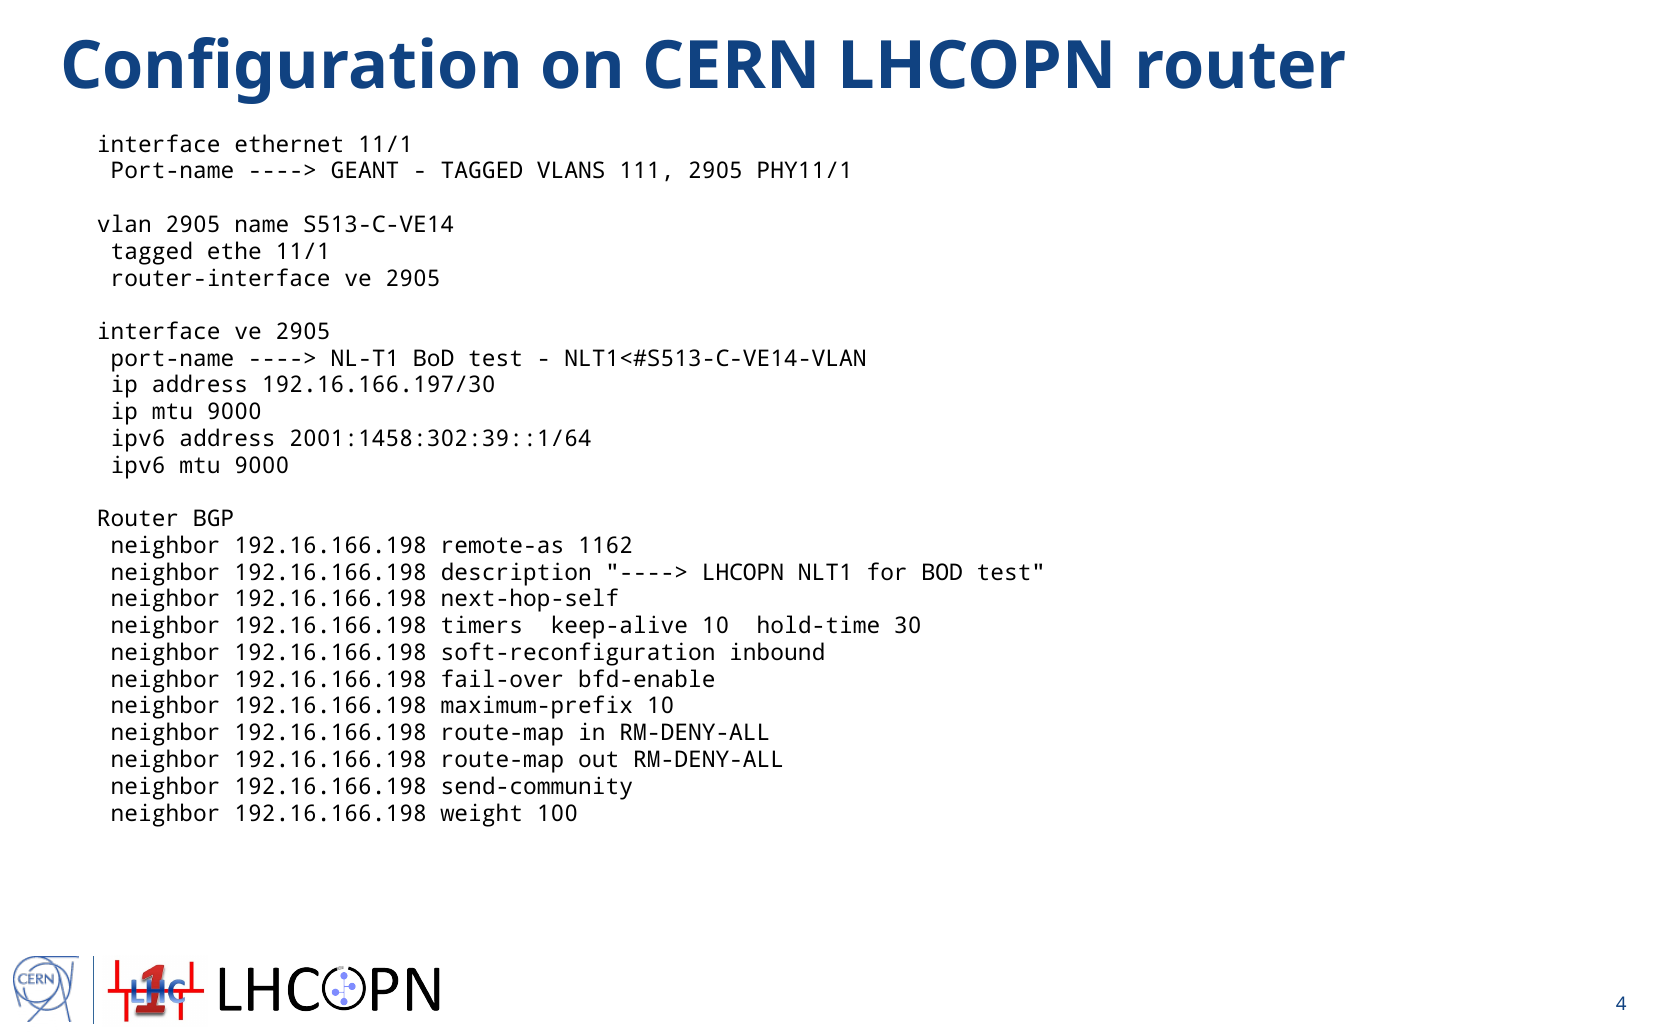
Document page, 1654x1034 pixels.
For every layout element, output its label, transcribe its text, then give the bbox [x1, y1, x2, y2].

picture [13, 956, 79, 1032]
text_box interface ethernet 11/1 Port-name ----> GEANT - TAGGED VLANS 111, 2905 PHY11/1 vlan 2905 name S513-C-VE14 tagged ethe 11/1 router-interface ve 2905 interface ve 2905 port-name ----> NL-T1 BoD test - NLT1<#S513-C-VE14-VLAN ip address 192.16.166.197/30 ip mtu 9000 ipv6 address 2001:1458:302:39::1/64 ipv6 mtu 9000 Router BGP neighbor 192.16.166.198 remote-as 1162 neighbor 192.16.166.198 description "----> LHCOPN NLT1 for BOD test" neighbor 192.16.166.198 next-hop-self neighbor 192.16.166.198 timers keep-alive 10 hold-time 30 neighbor 192.16.166.198 soft-reconfiguration inbound neighbor 192.16.166.198 fail-over bfd-enable neighbor 192.16.166.198 maximum-prefix 10 neighbor 192.16.166.198 route-map in RM-DENY-ALL neighbor 192.16.166.198 route-map out RM-DENY-ALL neighbor 192.16.166.198 send-community neighbor 192.16.166.198 weight 100 [82, 123, 1638, 1032]
title Configuration on CERN LHCOPN router [60, 0, 1528, 138]
